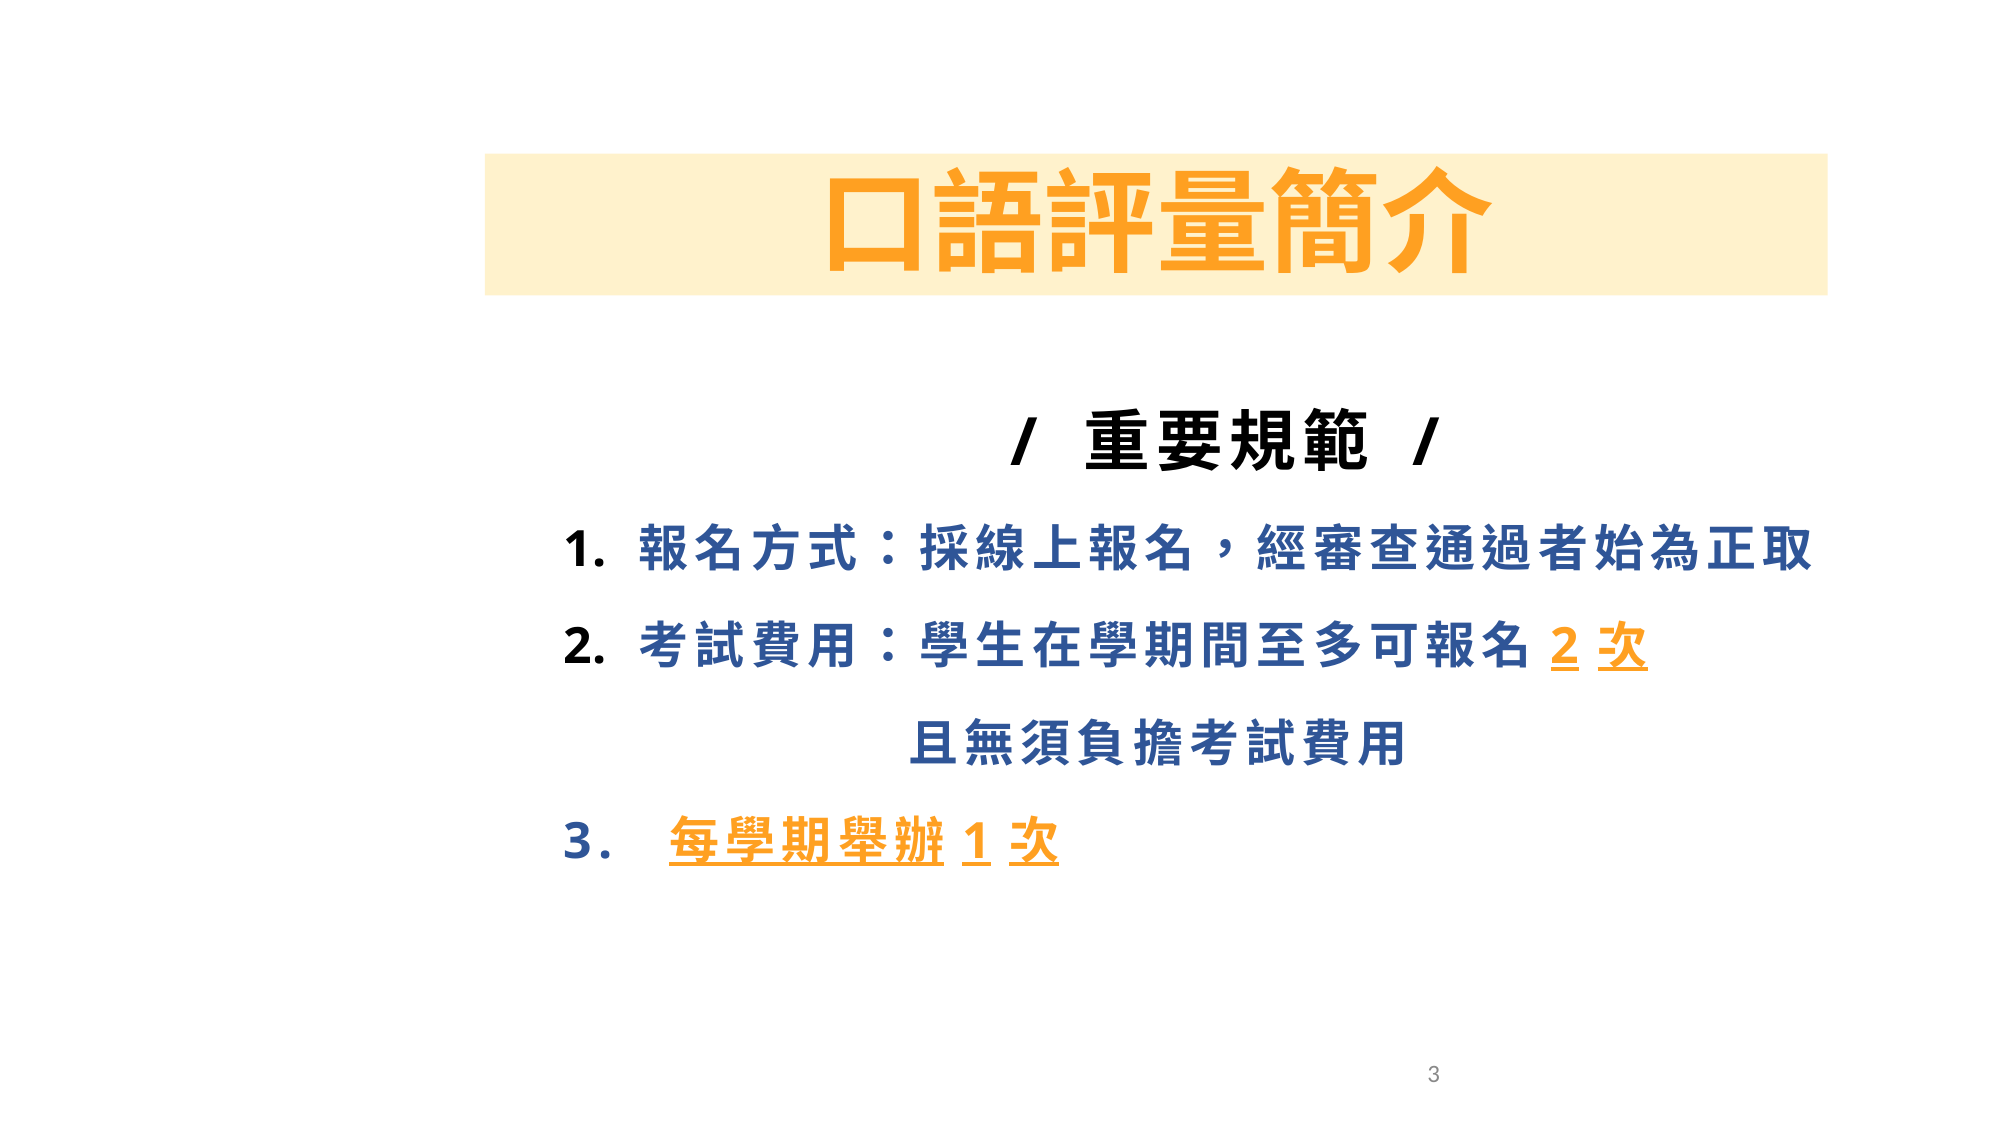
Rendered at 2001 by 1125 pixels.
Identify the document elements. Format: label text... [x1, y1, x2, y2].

title 口語評量簡介 [484, 153, 1828, 296]
text_box 3 [1412, 1042, 1863, 1103]
subtitle / 重要規範 / 報名方式：採線上報名，經審查通過者始為正取 考試費用：學生在學期間至多可報名2次 且無須負擔考試費用 3. 每學期舉辦1次 [548, 391, 1894, 893]
